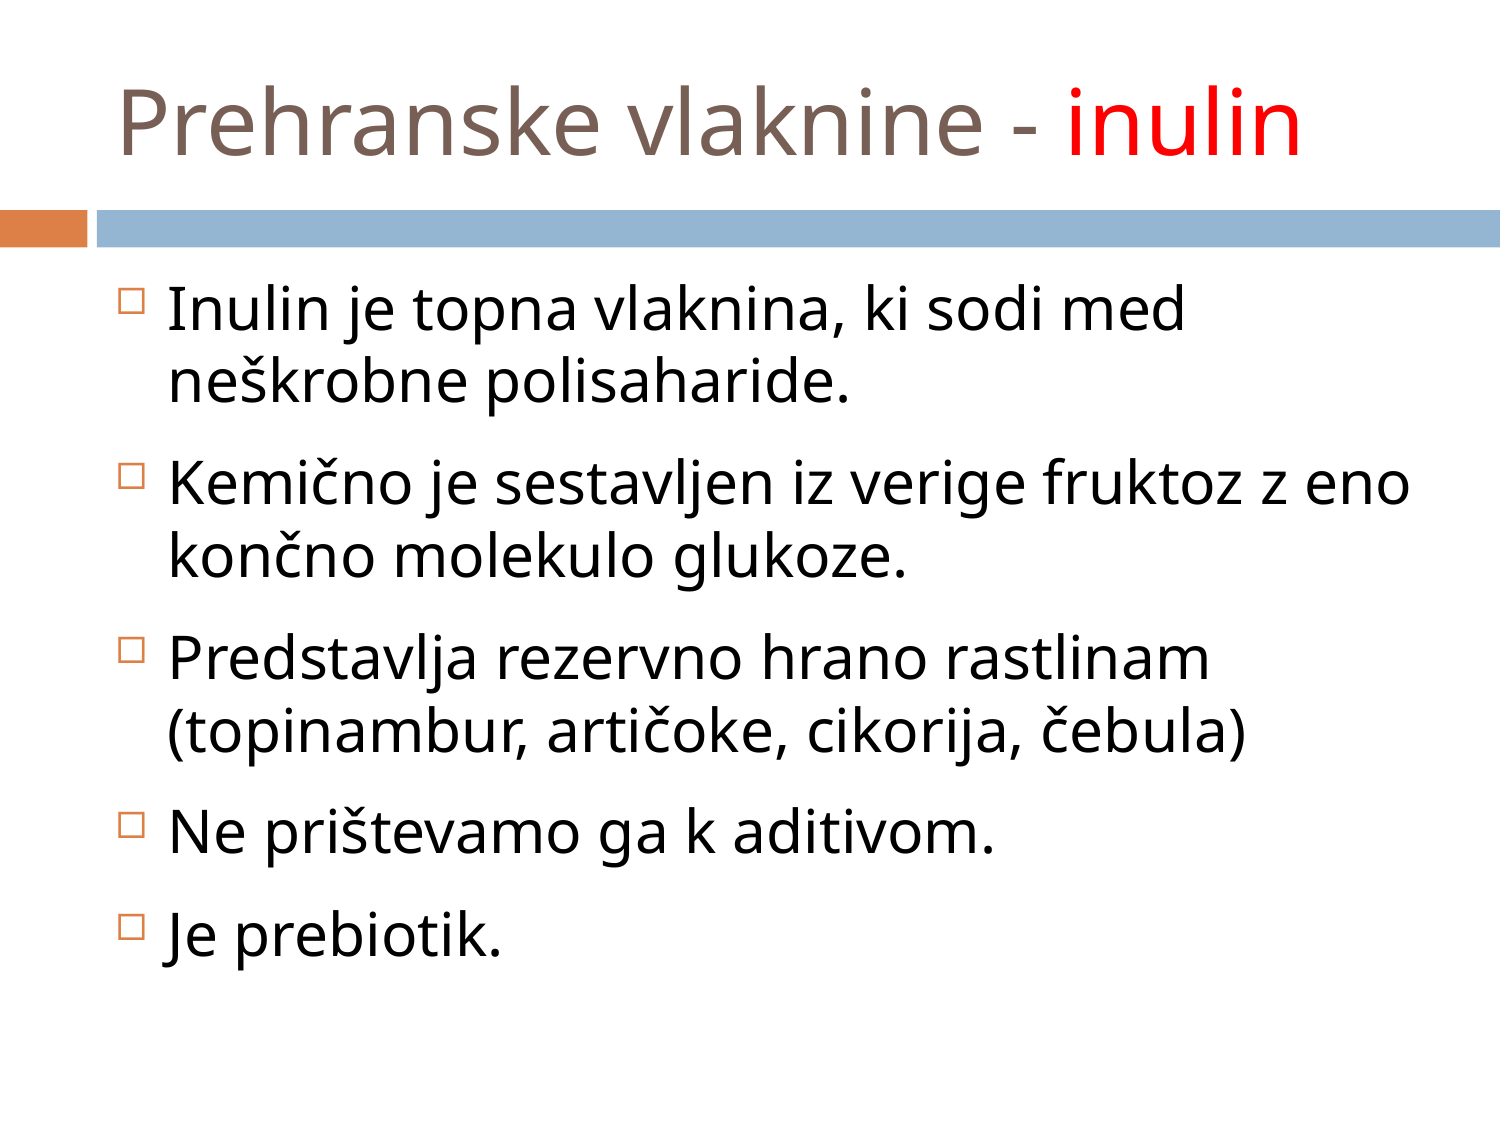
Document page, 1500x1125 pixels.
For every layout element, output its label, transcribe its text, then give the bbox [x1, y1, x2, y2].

title Prehranske vlaknine - inulin [100, 37, 1438, 200]
list Inulin je topna vlaknina, ki sodi med neškrobne polisaharide. Kemično je sestavljen iz verige fruktoz z eno končno molekulo glukoze. Predstavlja rezervno hrano rastlinam (topinambur, artičoke, cikorija, čebula) Ne prištevamo ga k aditivom. Je prebiotik. [100, 262, 1438, 1000]
